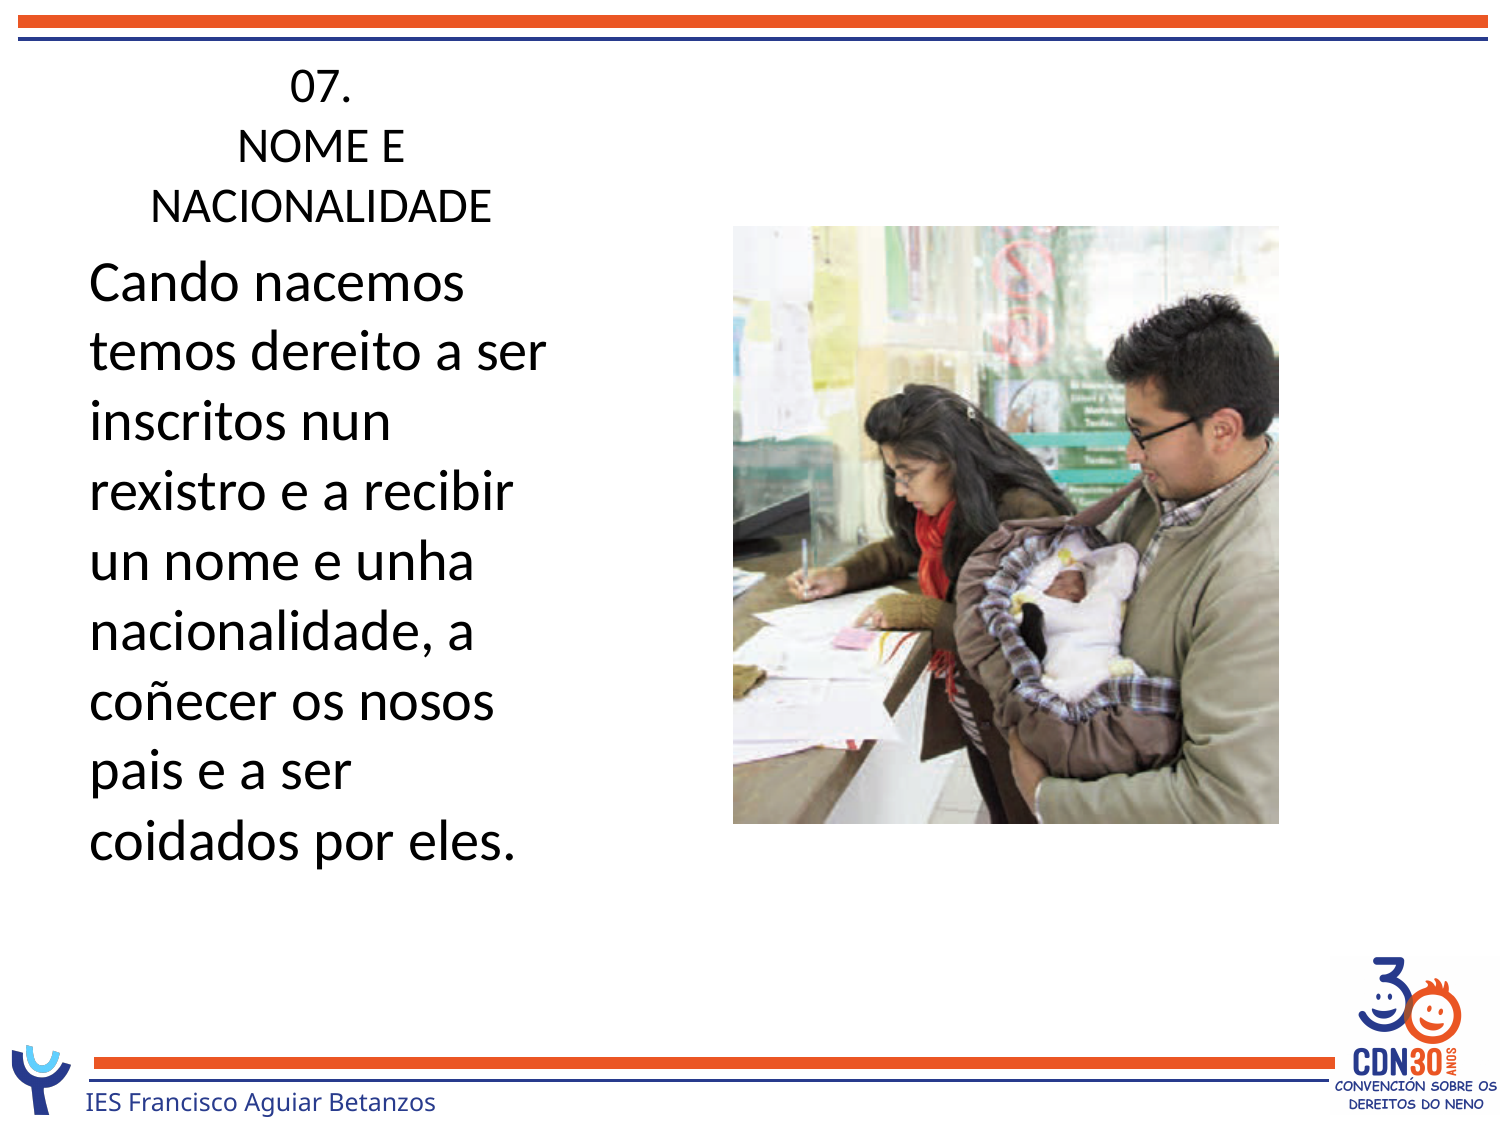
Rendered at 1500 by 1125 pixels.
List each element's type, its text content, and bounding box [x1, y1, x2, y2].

title 07. NOME E NACIONALIDADE [75, 44, 569, 235]
picture [733, 226, 1279, 824]
list Cando nacemos temos dereito a ser inscritos nun rexistro e a recibir un nome e unha nacionalidade, a coñecer os nosos pais e a ser coidados por eles. [75, 235, 569, 1005]
picture [11, 1045, 71, 1115]
picture [1330, 956, 1500, 1115]
